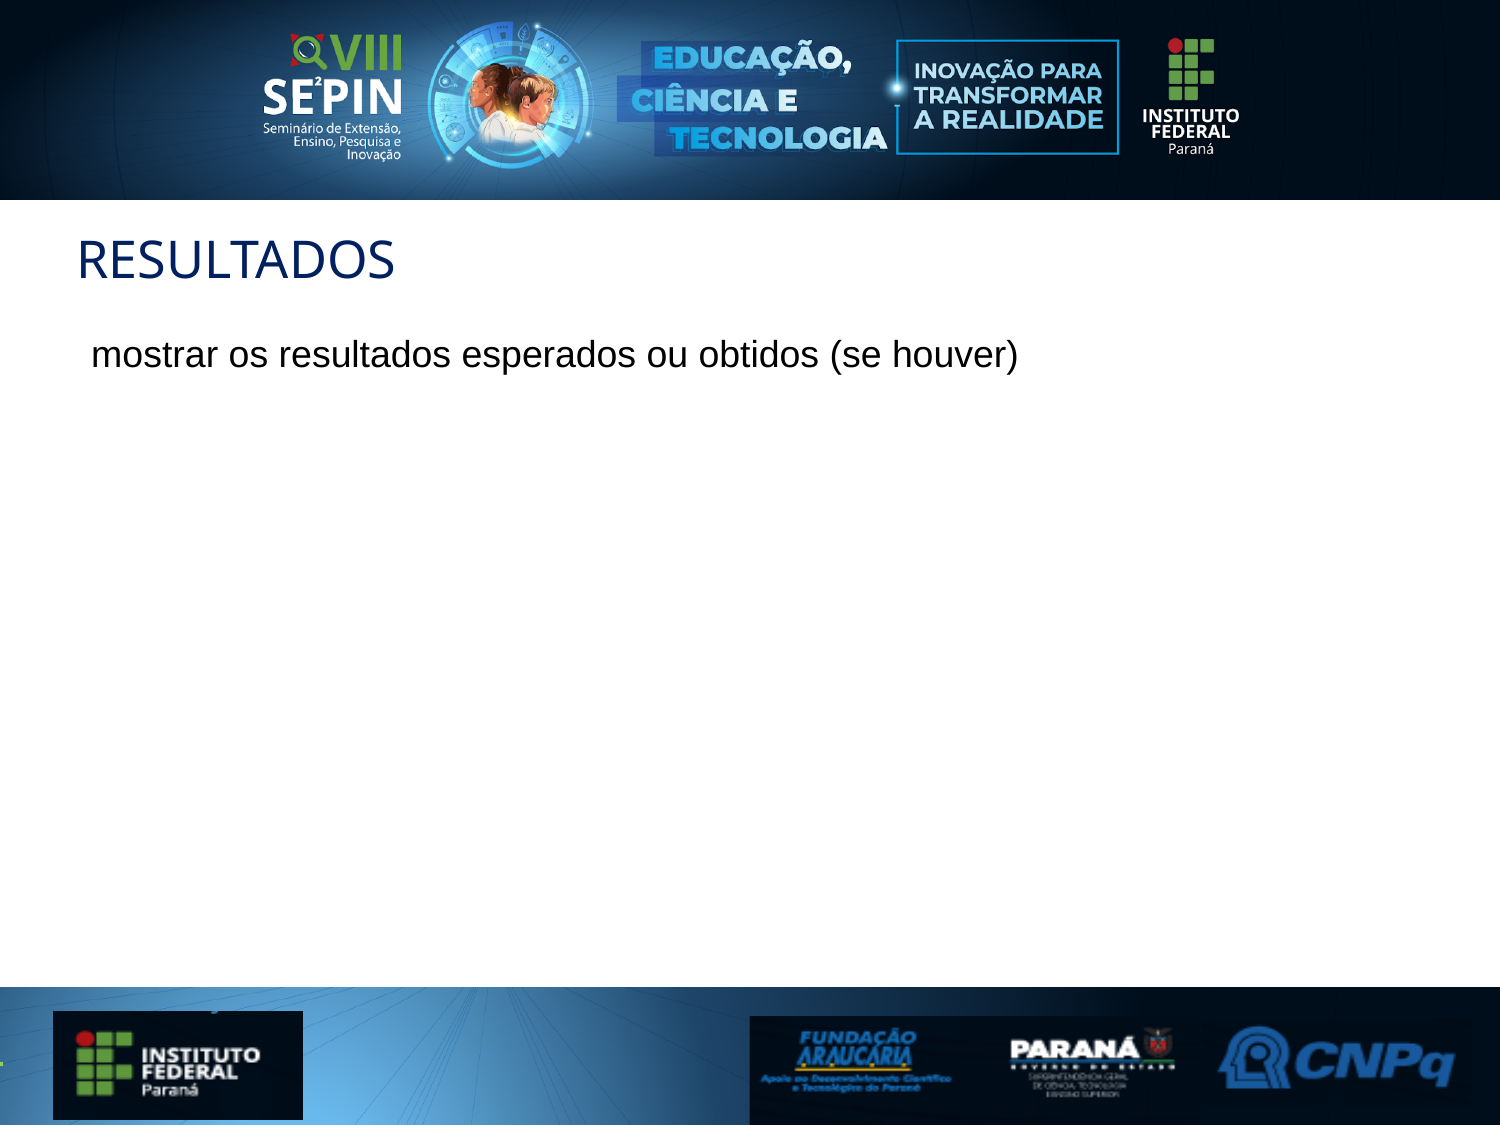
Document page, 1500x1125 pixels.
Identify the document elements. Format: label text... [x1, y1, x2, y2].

picture [0, 0, 1500, 200]
title RESULTADOS [76, 199, 548, 322]
text_box mostrar os resultados esperados ou obtidos (se houver) [76, 322, 1399, 383]
picture [0, 987, 1500, 1125]
